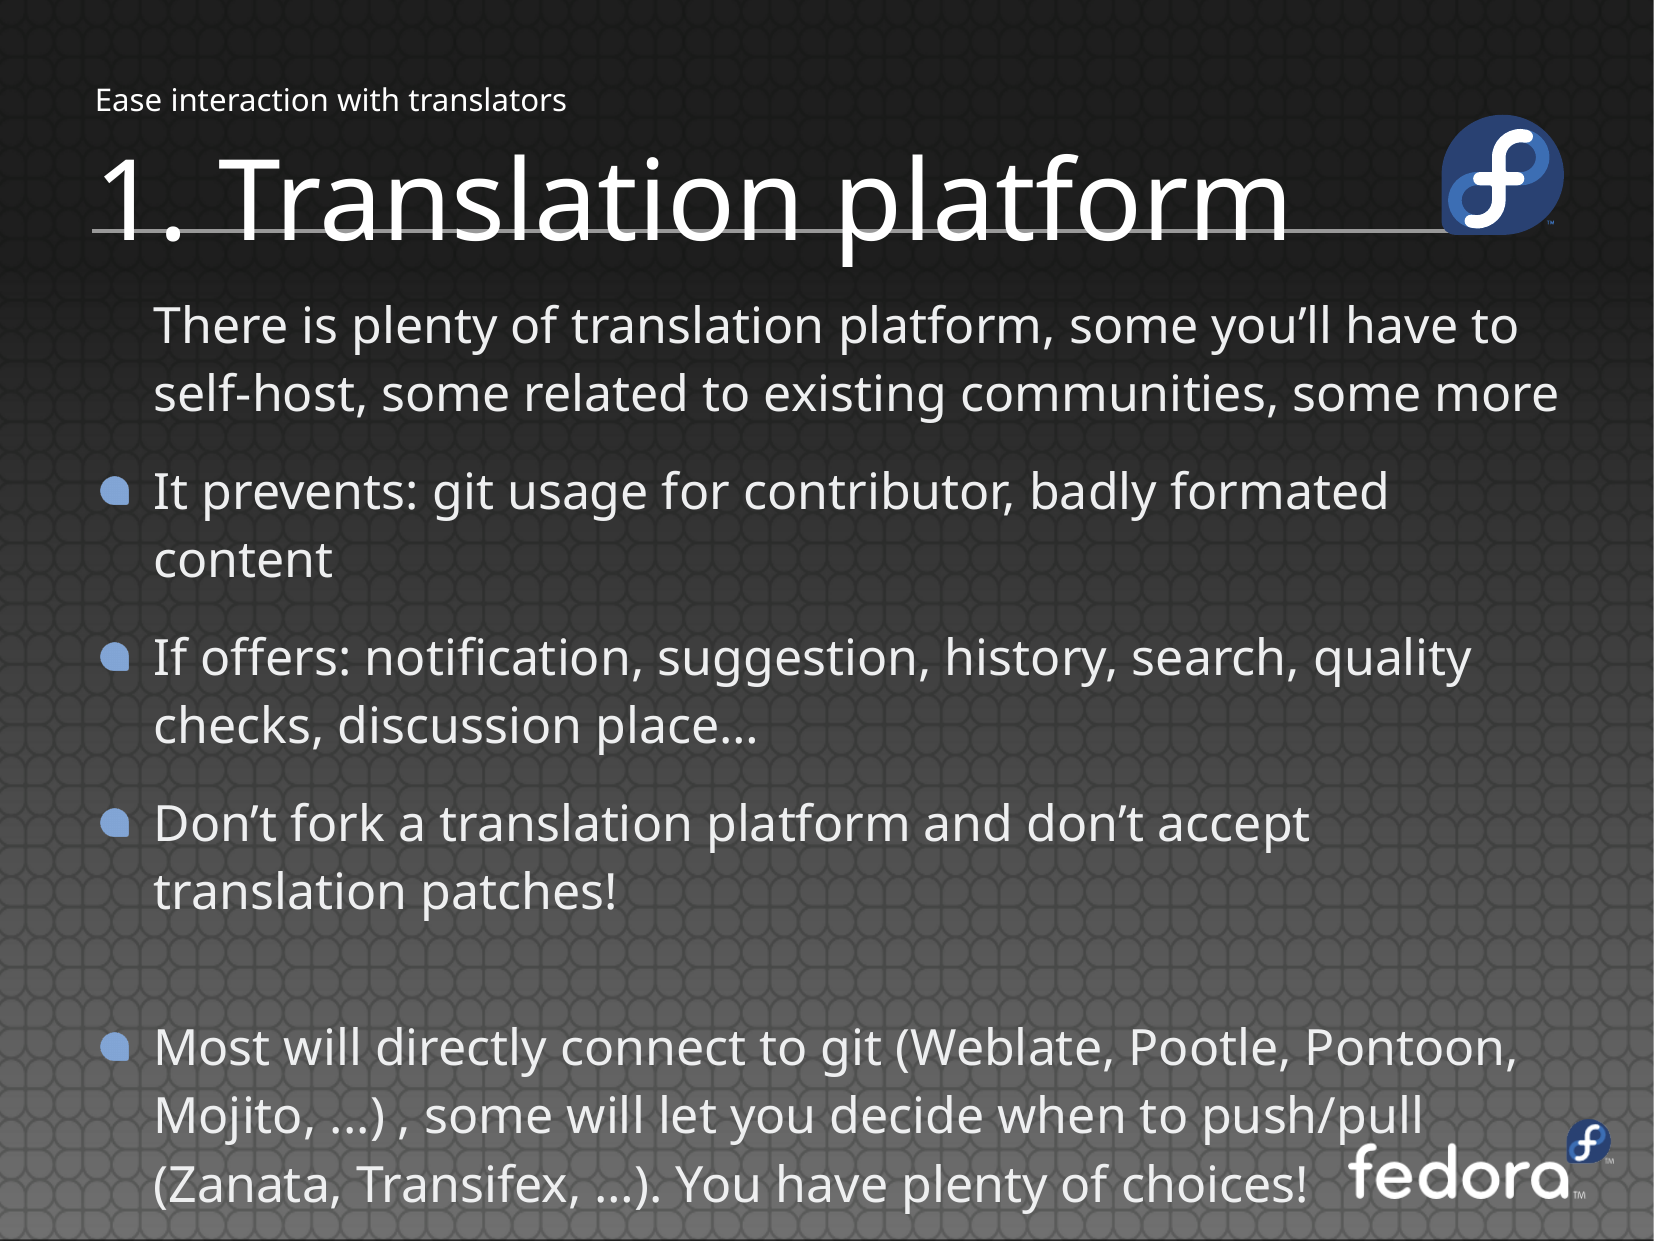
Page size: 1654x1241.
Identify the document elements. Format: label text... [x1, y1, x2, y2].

picture [0, 0, 1654, 1241]
list There is plenty of translation platform, some you’ll have to self-host, some related to existing communities, some more It prevents: git usage for contributor, badly formated content If offers: notification, suggestion, history, search, quality checks, discussion place… Don’t fork a translation platform and don’t accept translation patches! Most will directly connect to git (Weblate, Pootle, Pontoon, Mojito, ...) , some will let you decide when to push/pull (Zanata, Transifex, …). You have plenty of choices! All of them support gettext and multiple file format support. [82, 290, 1571, 1179]
title Ease interaction with translators 1. Translation platform [94, 100, 1426, 251]
